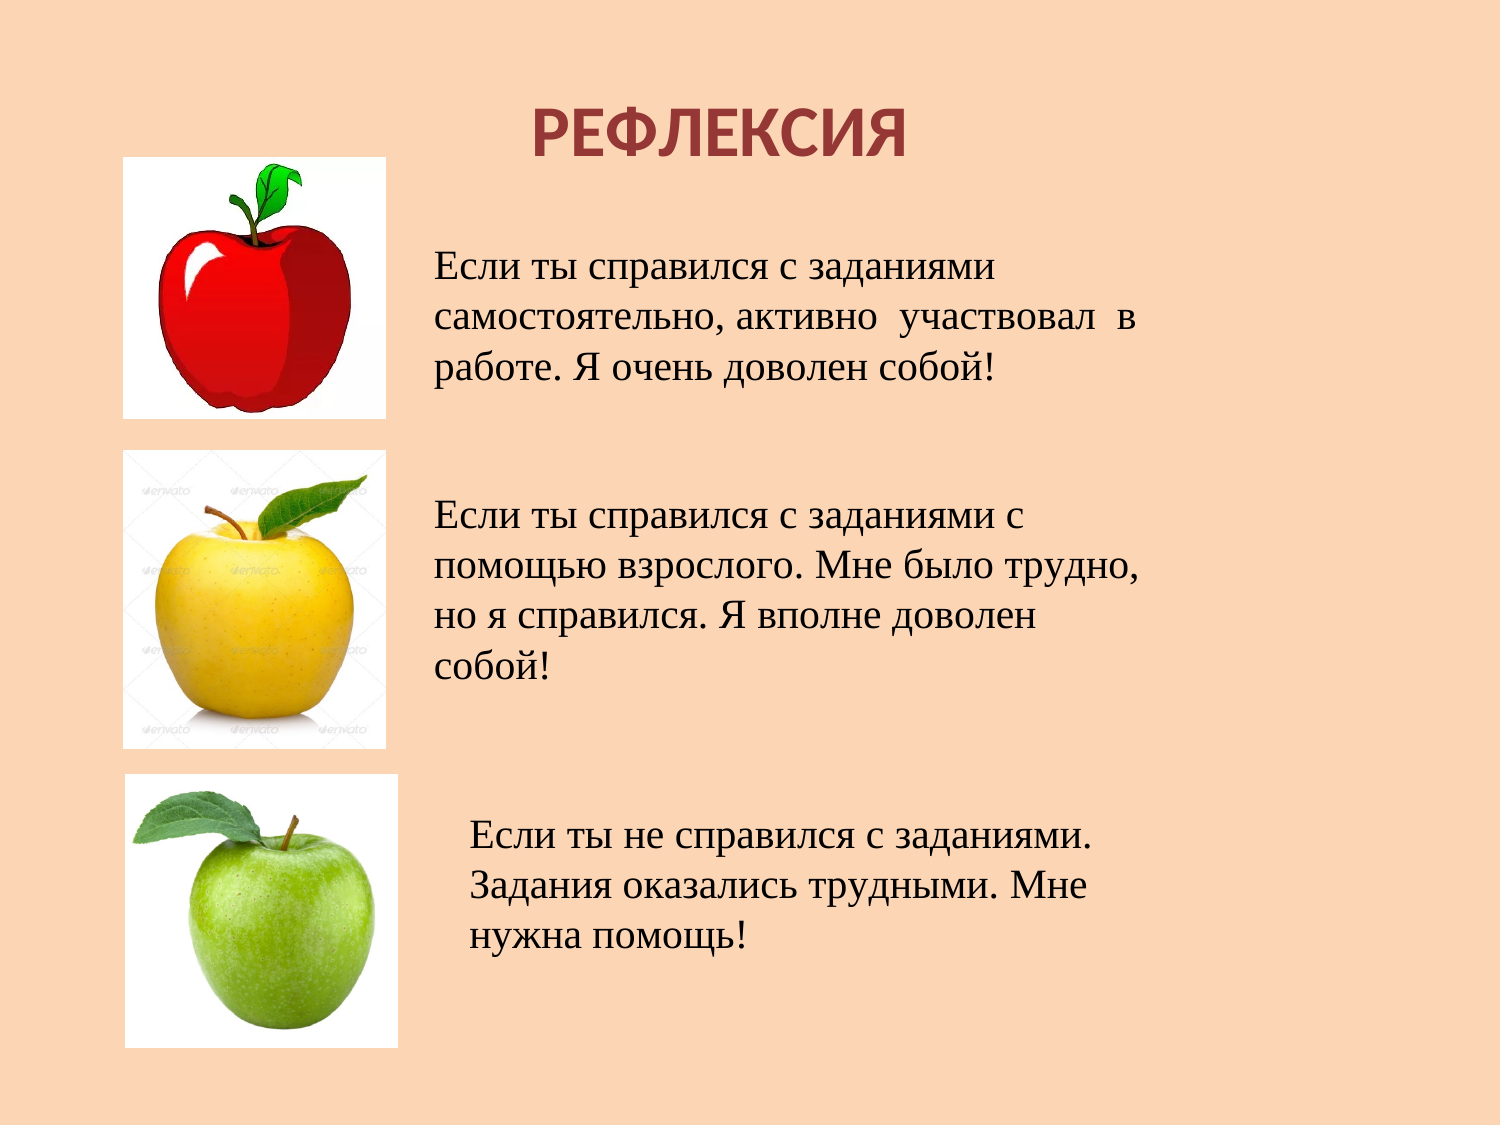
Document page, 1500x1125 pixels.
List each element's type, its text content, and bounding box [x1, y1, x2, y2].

picture [123, 450, 386, 749]
text_box Если ты справился с заданиями с помощью взрослого. Мне было трудно, но я справился. Я вполне доволен собой! [419, 479, 1173, 696]
text_box Если ты не справился с заданиями. Задания оказались трудными. Мне нужна помощь! [454, 798, 1223, 1015]
picture [125, 774, 398, 1048]
picture [123, 157, 386, 419]
text_box Если ты справился с заданиями самостоятельно, активно участвовал в работе. Я очень доволен собой! [419, 230, 1223, 396]
text_box РЕФЛЕКСИЯ [29, 75, 1412, 179]
